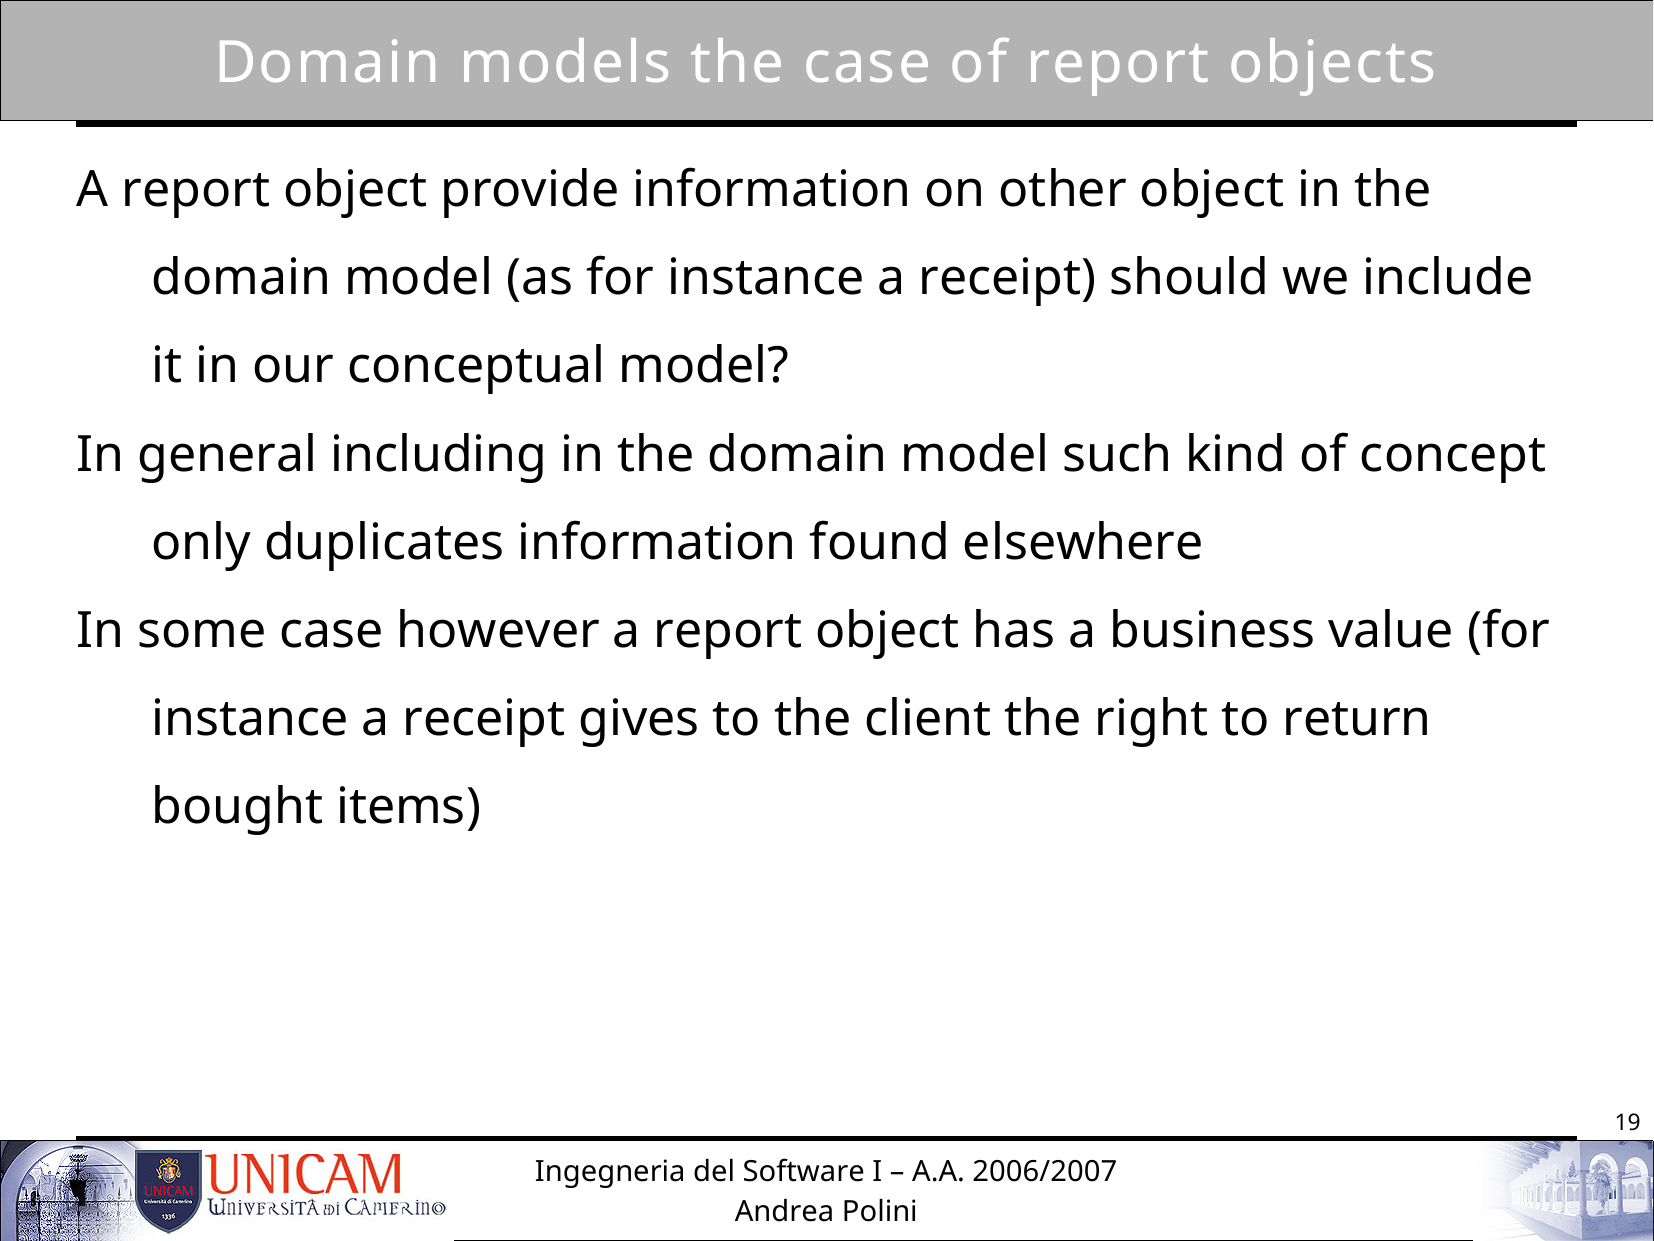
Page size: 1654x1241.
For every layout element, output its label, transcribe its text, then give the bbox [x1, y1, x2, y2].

picture [1473, 1141, 1654, 1241]
picture [0, 1141, 454, 1241]
title Domain models the case of report objects [0, 0, 1653, 121]
list A report object provide information on other object in the domain model (as for instance a receipt) should we include it in our conceptual model? In general including in the domain model such kind of concept only duplicates information found elsewhere In some case however a report object has a business value (for instance a receipt gives to the client the right to return bought items) [76, 152, 1577, 796]
